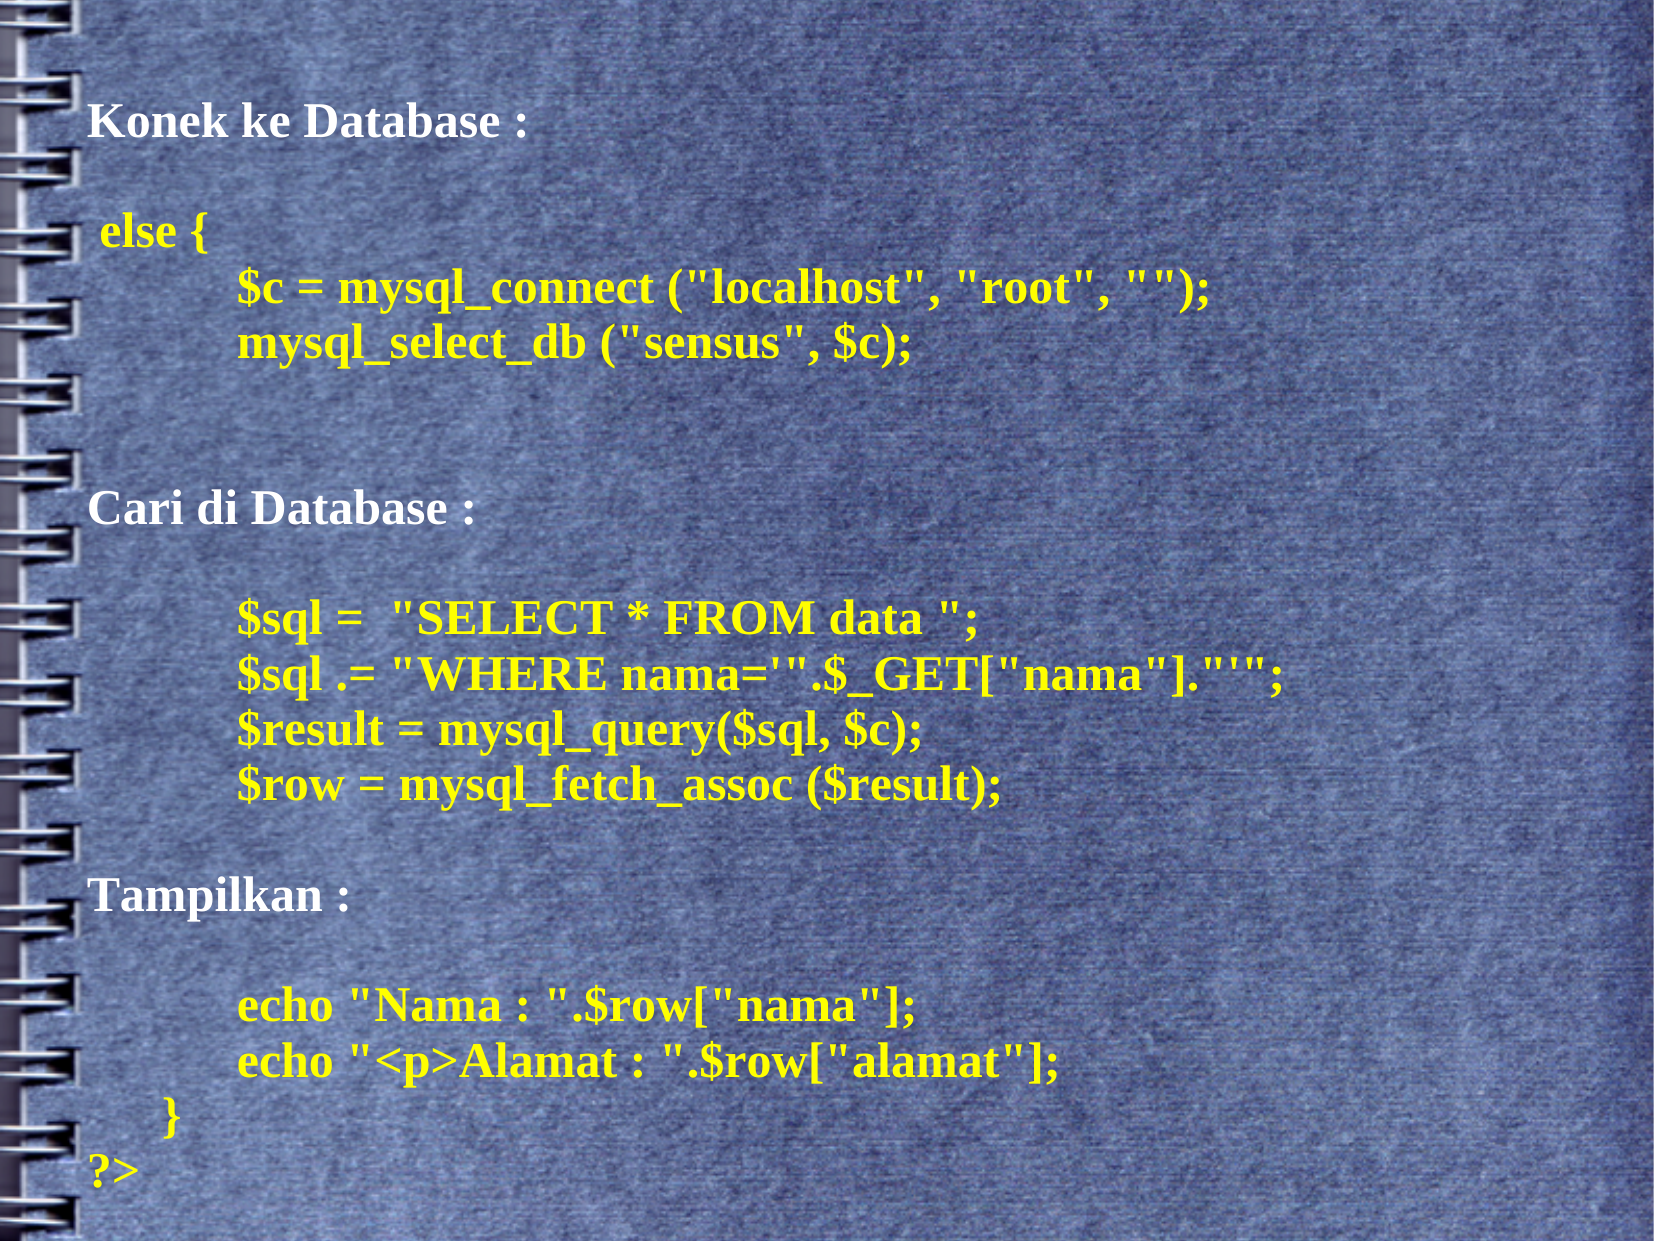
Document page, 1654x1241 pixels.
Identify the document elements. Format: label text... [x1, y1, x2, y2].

subtitle Konek ke Database : else { $c = mysql_connect ("localhost", "root", ""); mysql_select_db ("sensus", $c); Cari di Database : $sql = "SELECT * FROM data "; $sql .= "WHERE nama='".$_GET["nama"]."'"; $result = mysql_query($sql, $c); $row = mysql_fetch_assoc ($result); Tampilkan : echo "Nama : ".$row["nama"]; echo "<p>Alamat : ".$row["alamat"]; } ?> [86, 37, 1576, 1199]
picture [0, 0, 1654, 1241]
